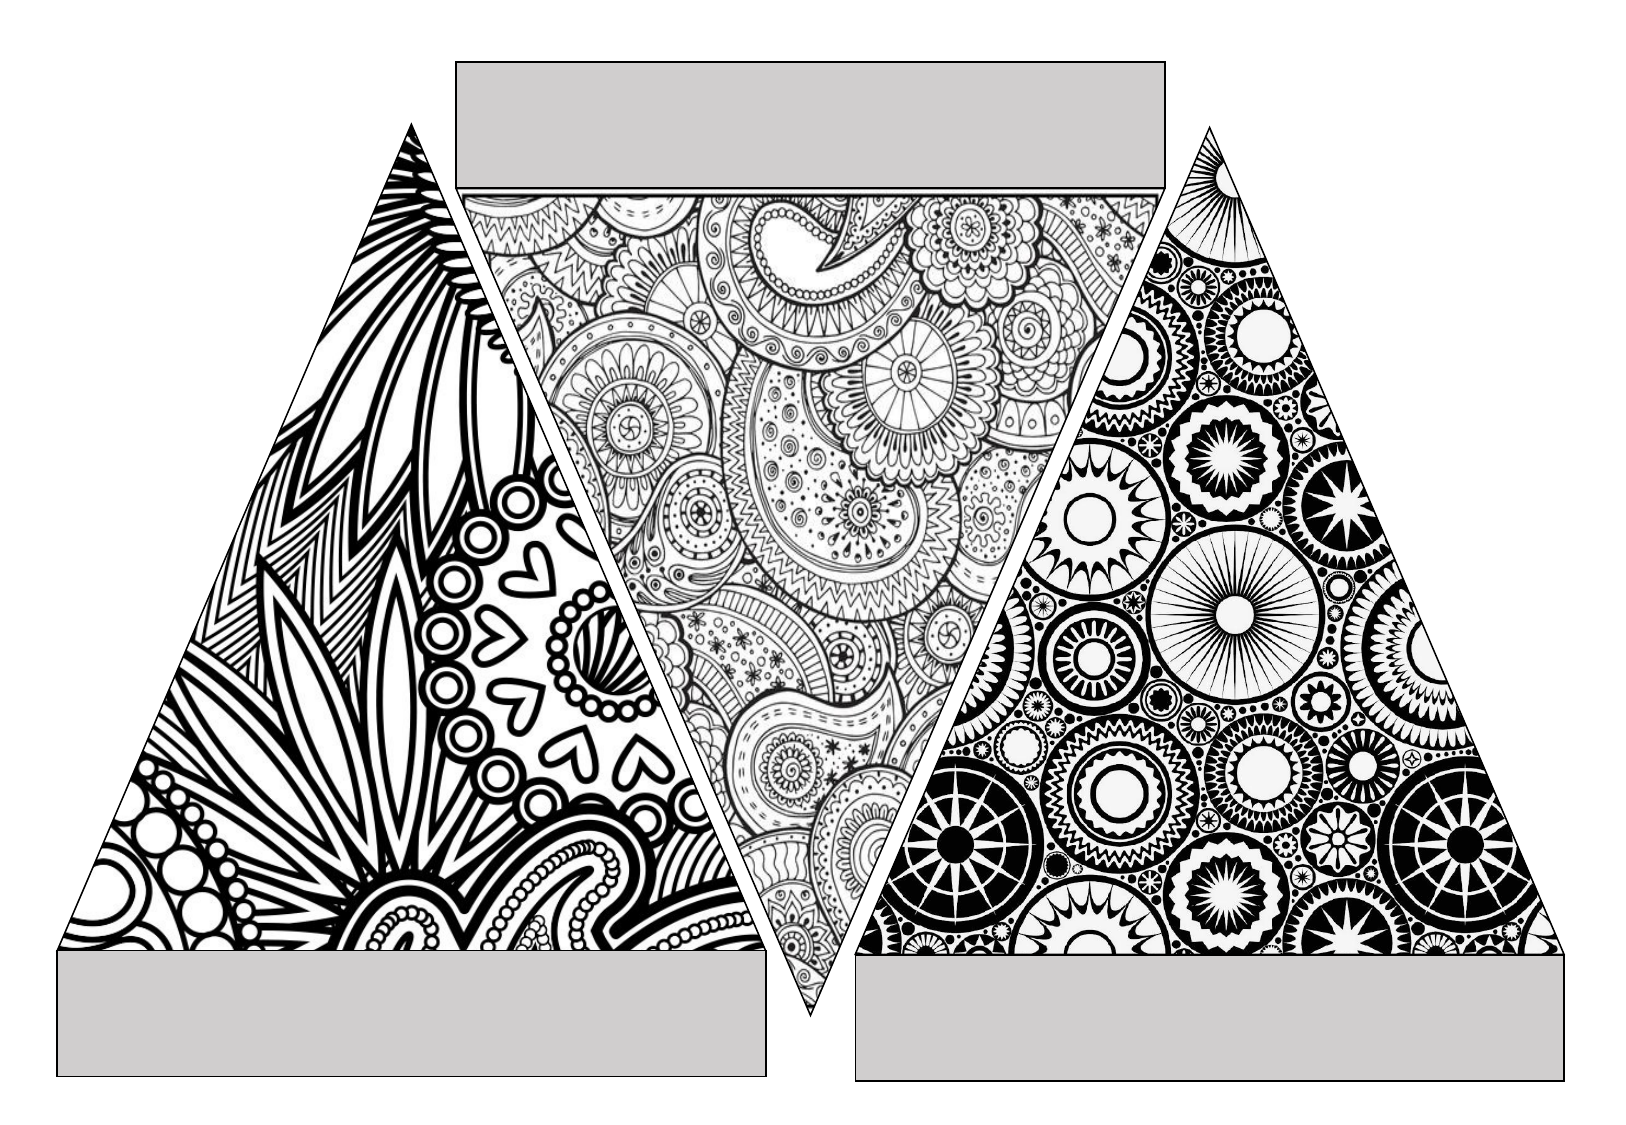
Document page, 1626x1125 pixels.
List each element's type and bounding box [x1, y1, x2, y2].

text_box [57, 124, 766, 1077]
text_box [456, 62, 1165, 1016]
text_box [855, 127, 1565, 1081]
